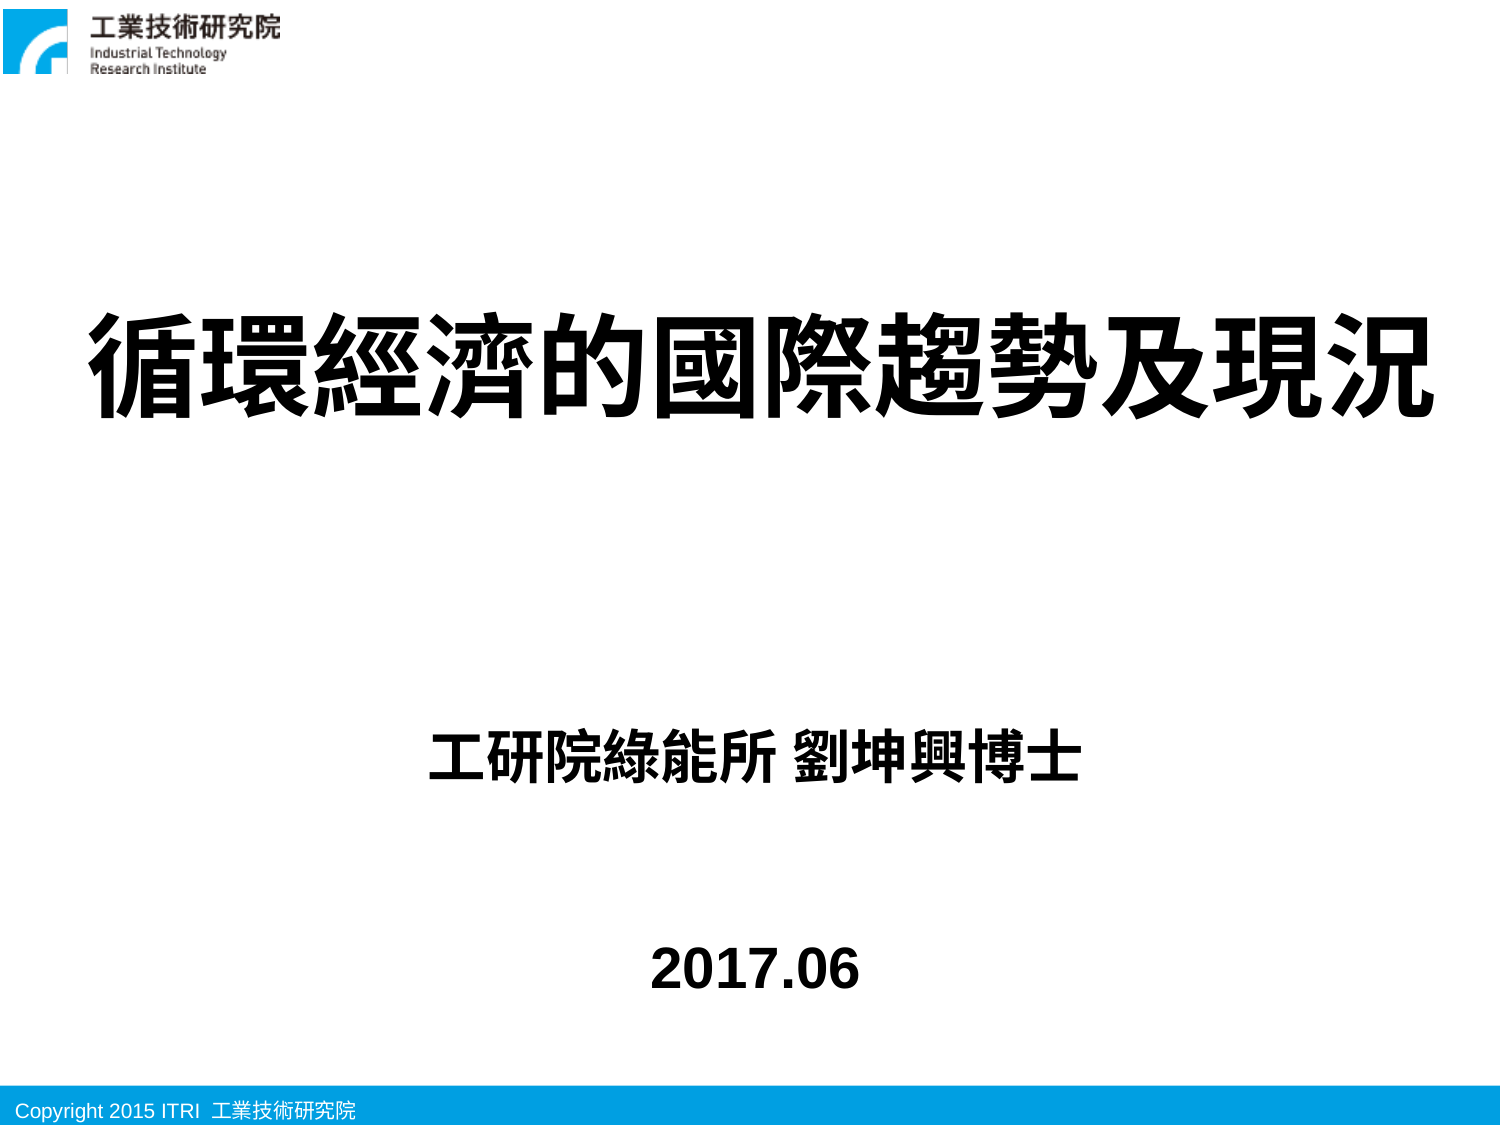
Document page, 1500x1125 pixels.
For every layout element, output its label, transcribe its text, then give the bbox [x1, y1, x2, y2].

title 循環經濟的國際趨勢及現況 [64, 243, 1459, 485]
picture [19, 9, 280, 74]
subtitle 工研院綠能所 劉坤興博士 2017.06 [53, 751, 1459, 1040]
